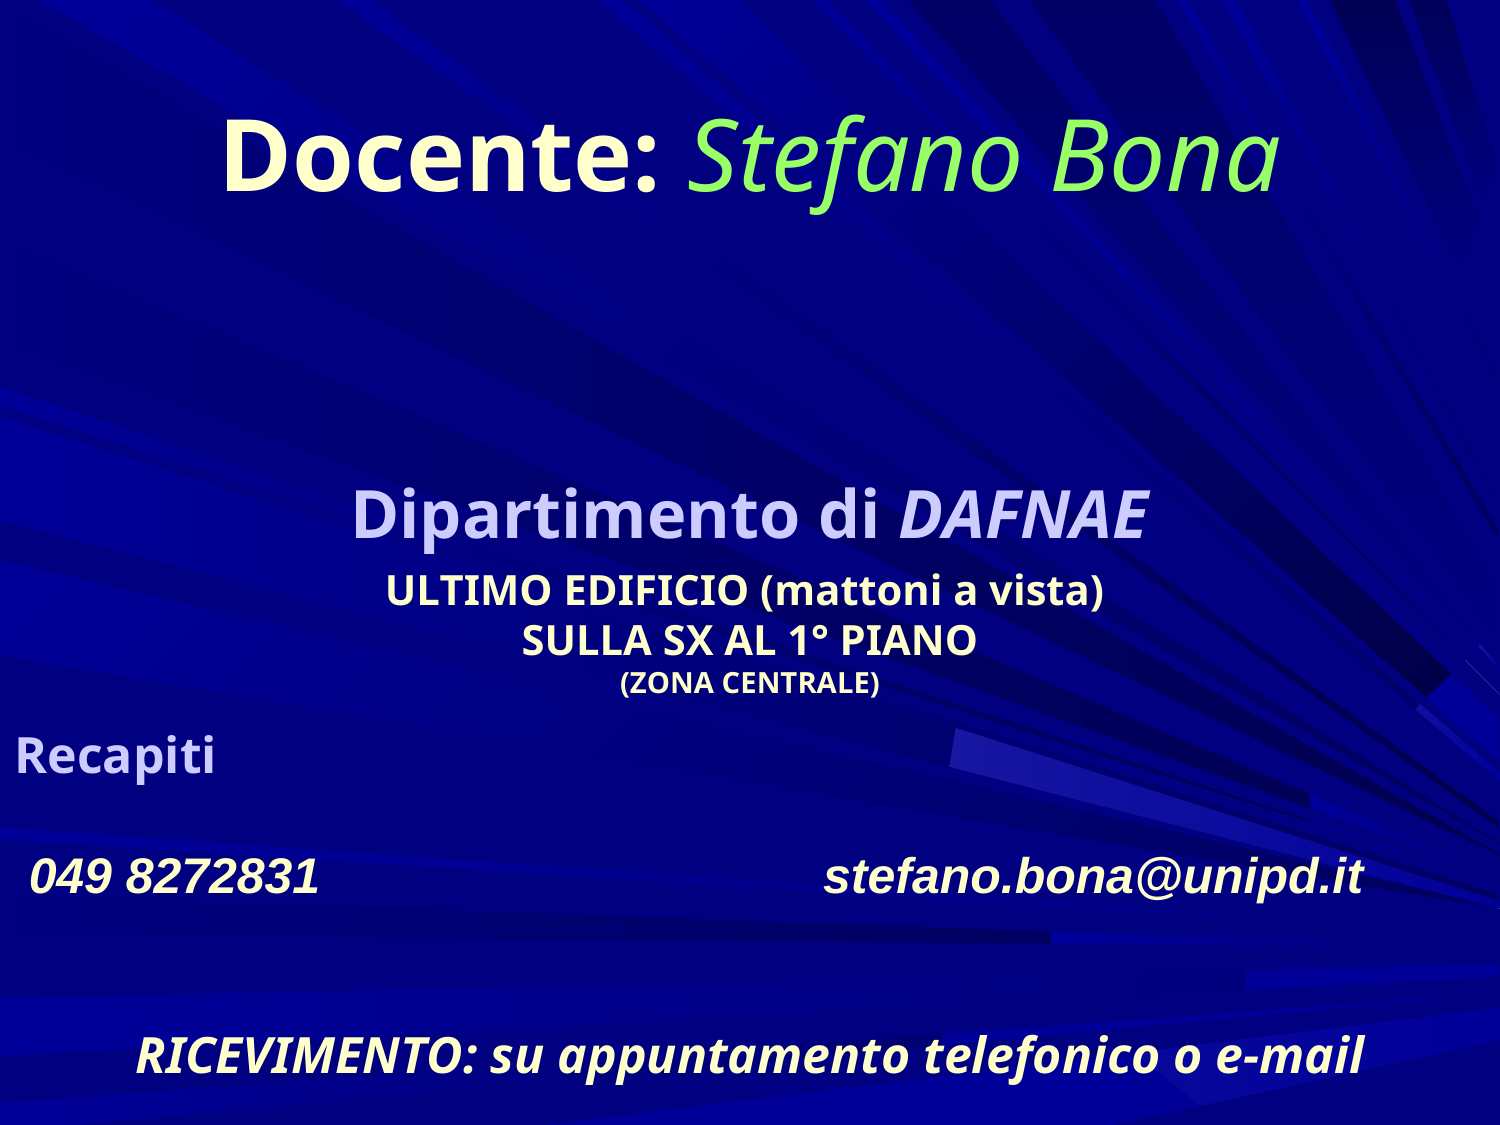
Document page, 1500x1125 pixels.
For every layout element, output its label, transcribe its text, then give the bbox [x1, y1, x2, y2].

text_box Docente: Stefano Bona Dipartimento di DAFNAE ULTIMO EDIFICIO (mattoni a vista) SULLA SX AL 1° PIANO (ZONA CENTRALE) Recapiti 049 8272831 stefano.bona@unipd.it RICEVIMENTO: su appuntamento telefonico o e-mail [0, 58, 1500, 1084]
